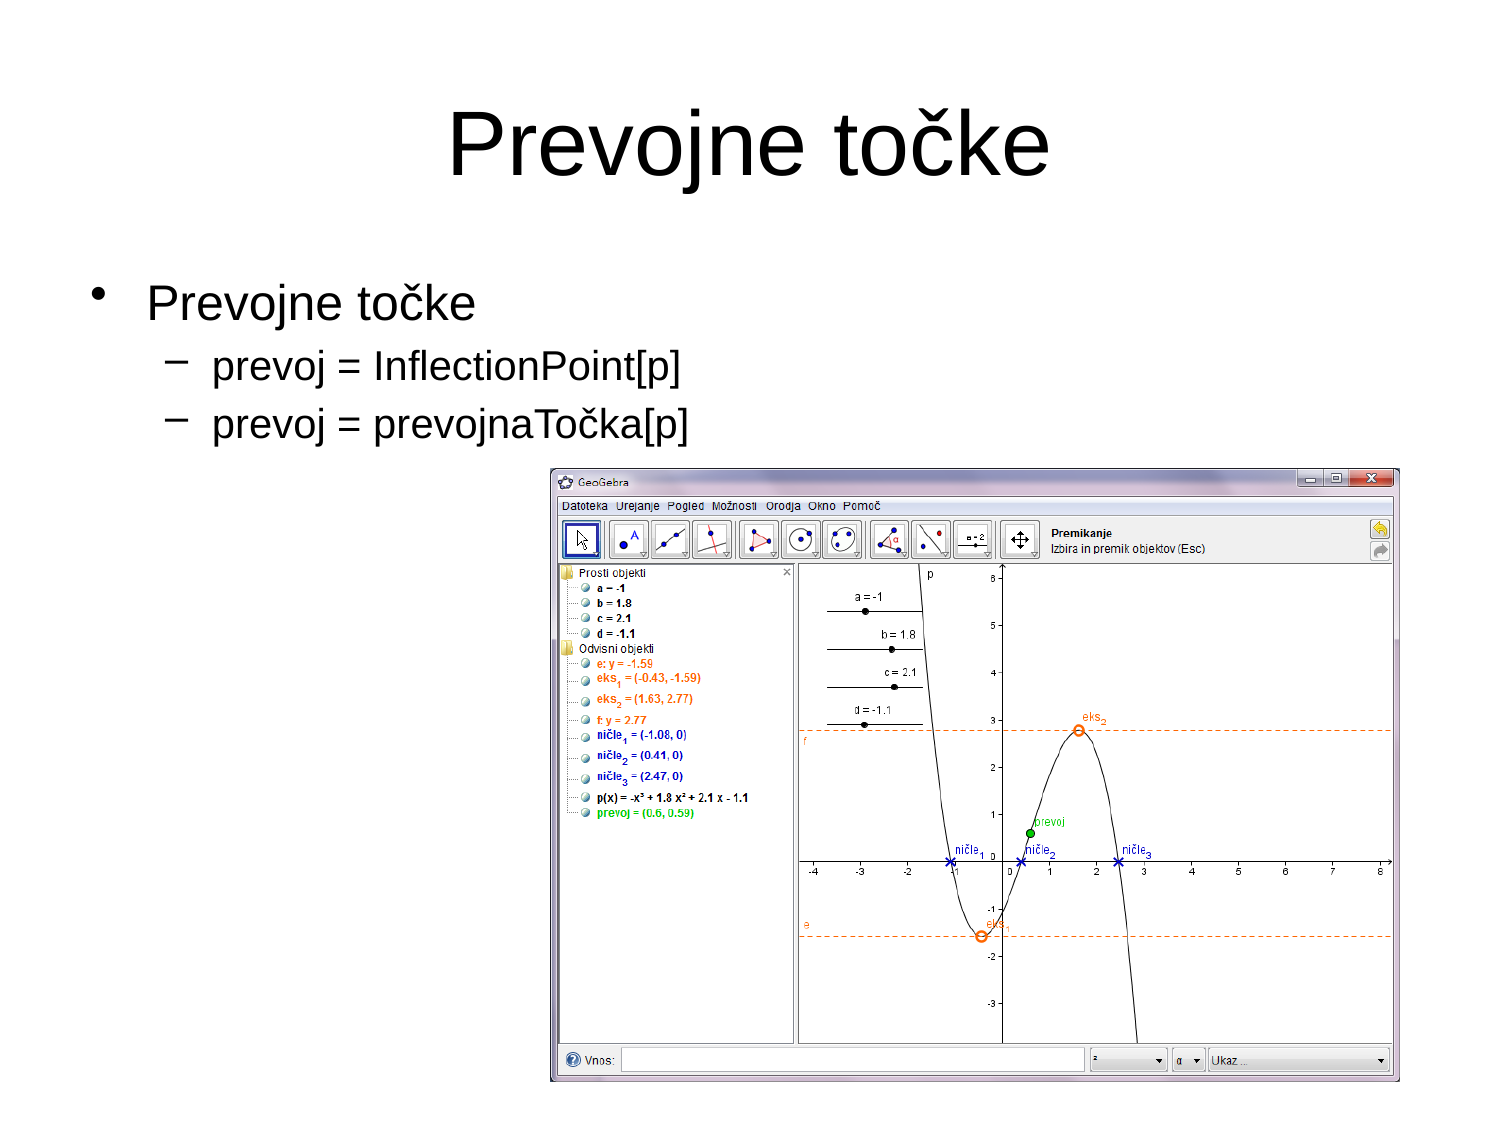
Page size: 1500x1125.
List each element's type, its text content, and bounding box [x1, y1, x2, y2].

list Prevojne točke prevoj = InflectionPoint[p] prevoj = prevojnaTočka[p] [75, 262, 1425, 1005]
title Prevojne točke [75, 45, 1425, 233]
picture [550, 468, 1400, 1082]
